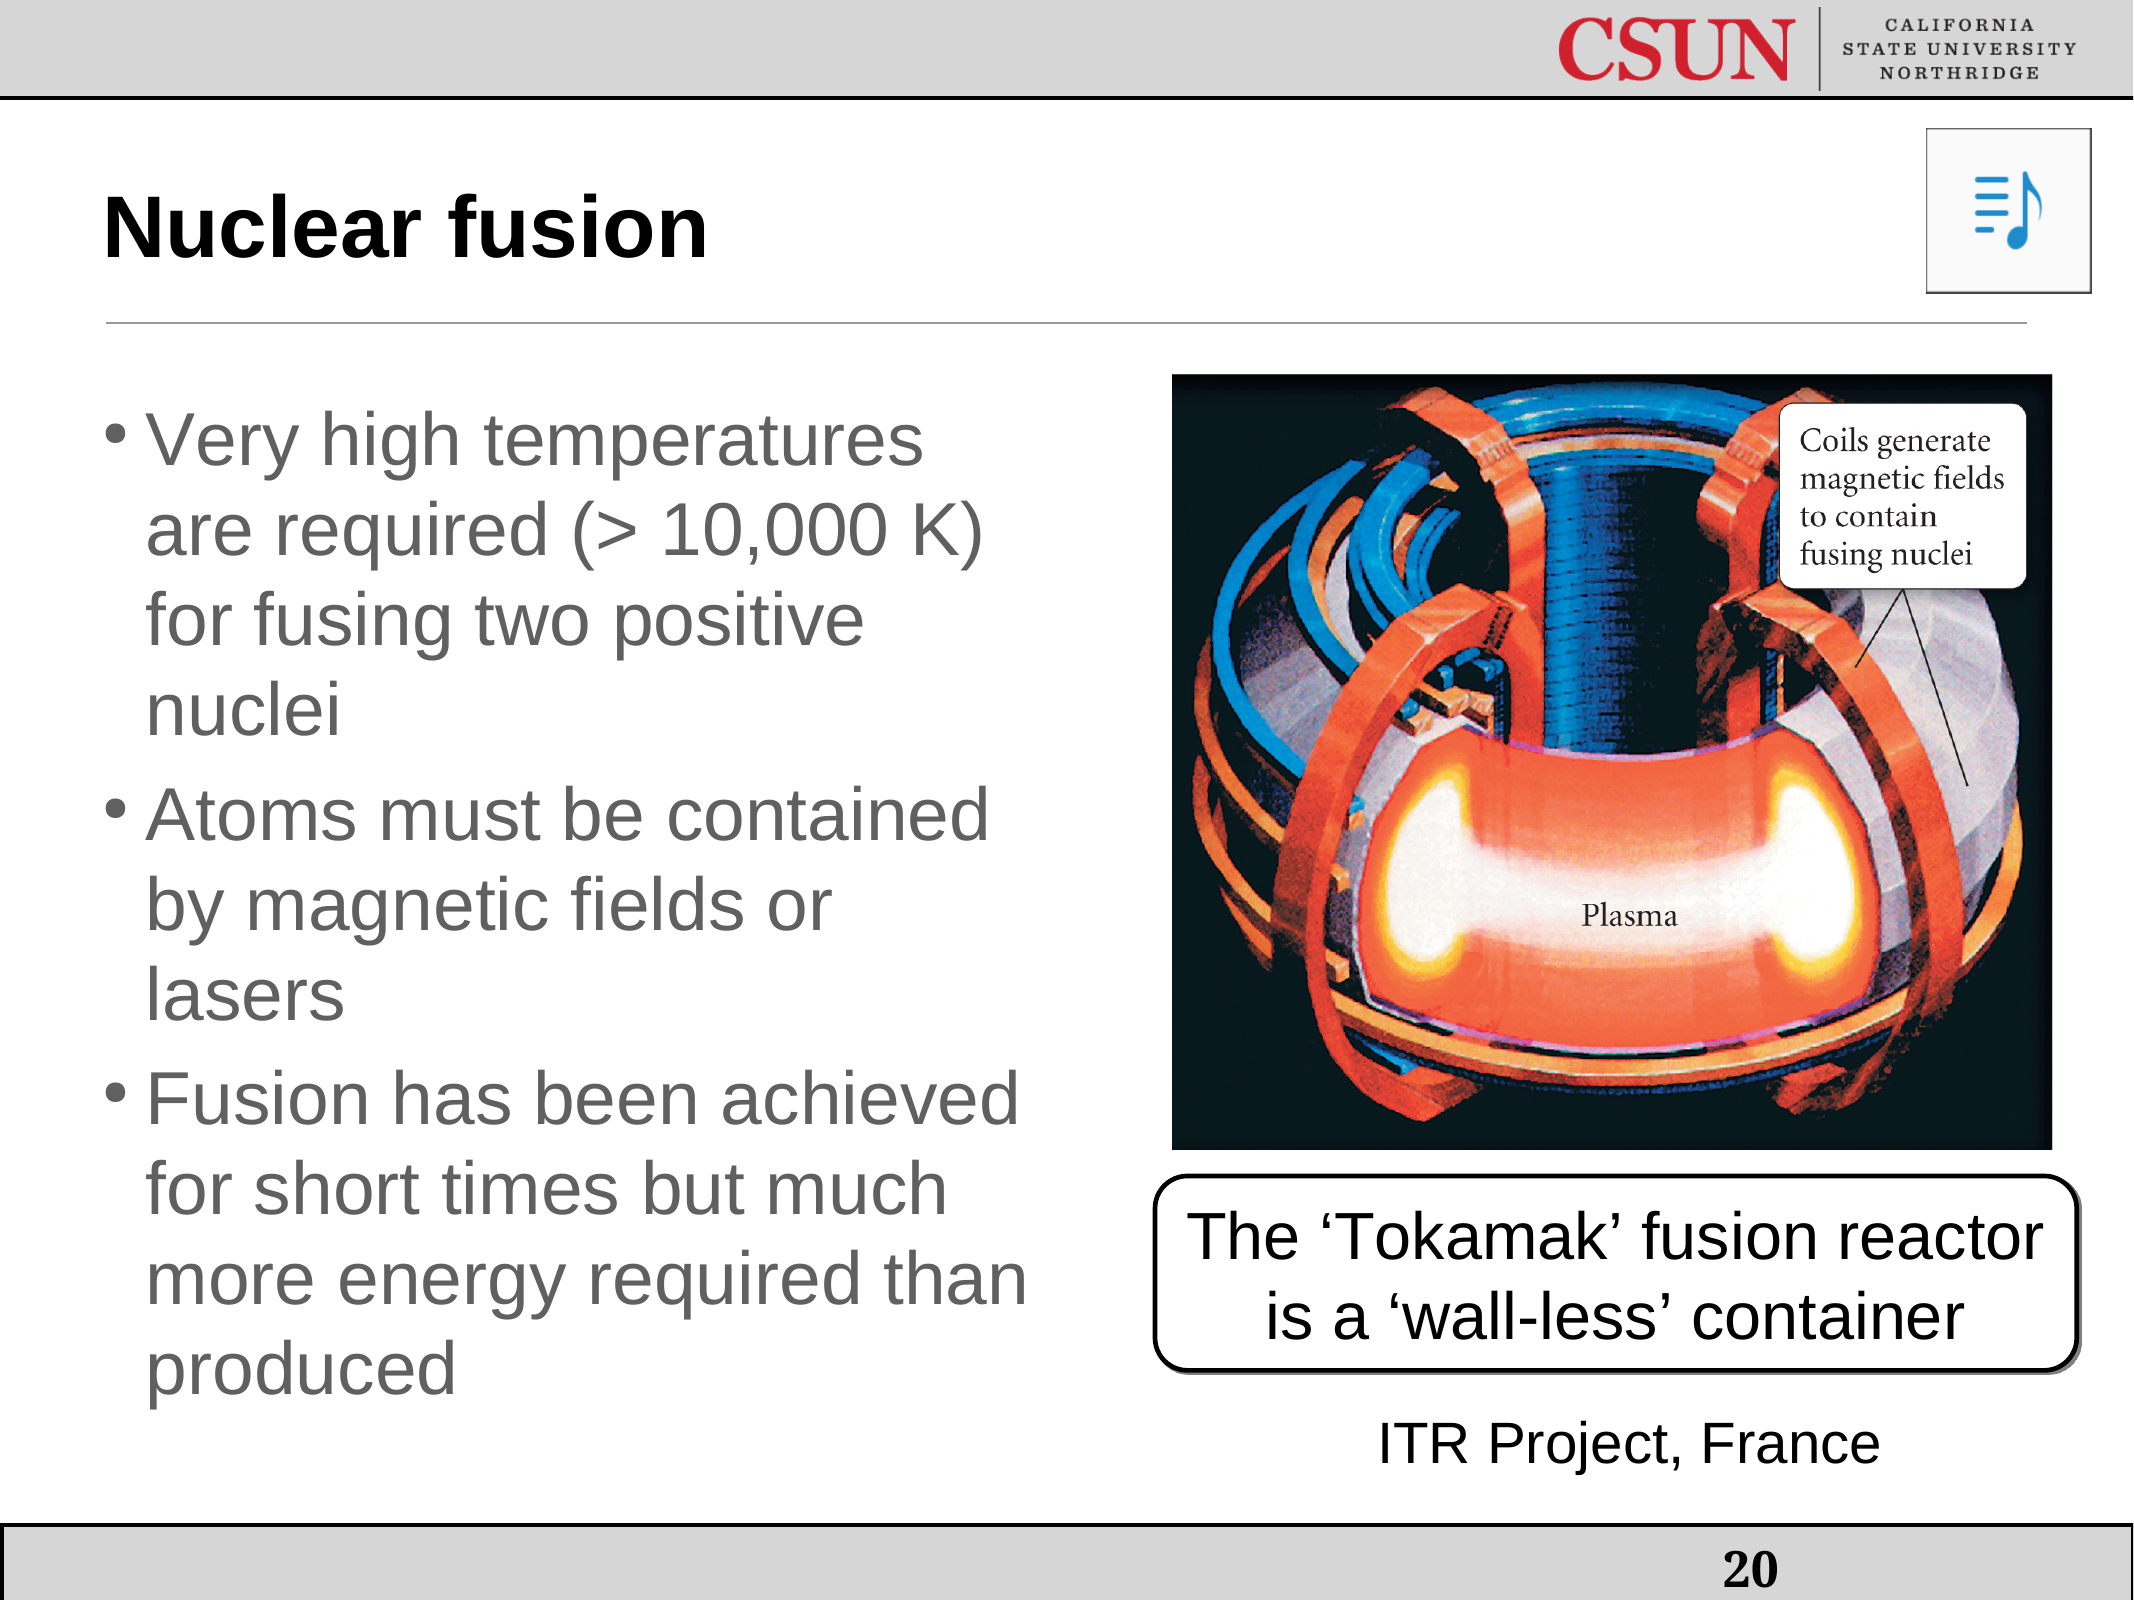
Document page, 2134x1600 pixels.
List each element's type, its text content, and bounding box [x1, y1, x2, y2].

title Nuclear fusion [93, 104, 2040, 284]
picture [1164, 347, 2060, 1150]
list Very high temperatures are required (> 10,000 K) for fusing two positive nuclei Atoms must be contained by magnetic fields or lasers Fusion has been achieved for short times but much more energy required than produced [93, 382, 1052, 1460]
text_box The ‘Tokamak’ fusion reactor is a ‘wall-less’ container [1155, 1175, 2077, 1371]
text_box [1924, 127, 2093, 295]
text_box ITR Project, France [1362, 1397, 1898, 1483]
picture [1559, 7, 2076, 91]
